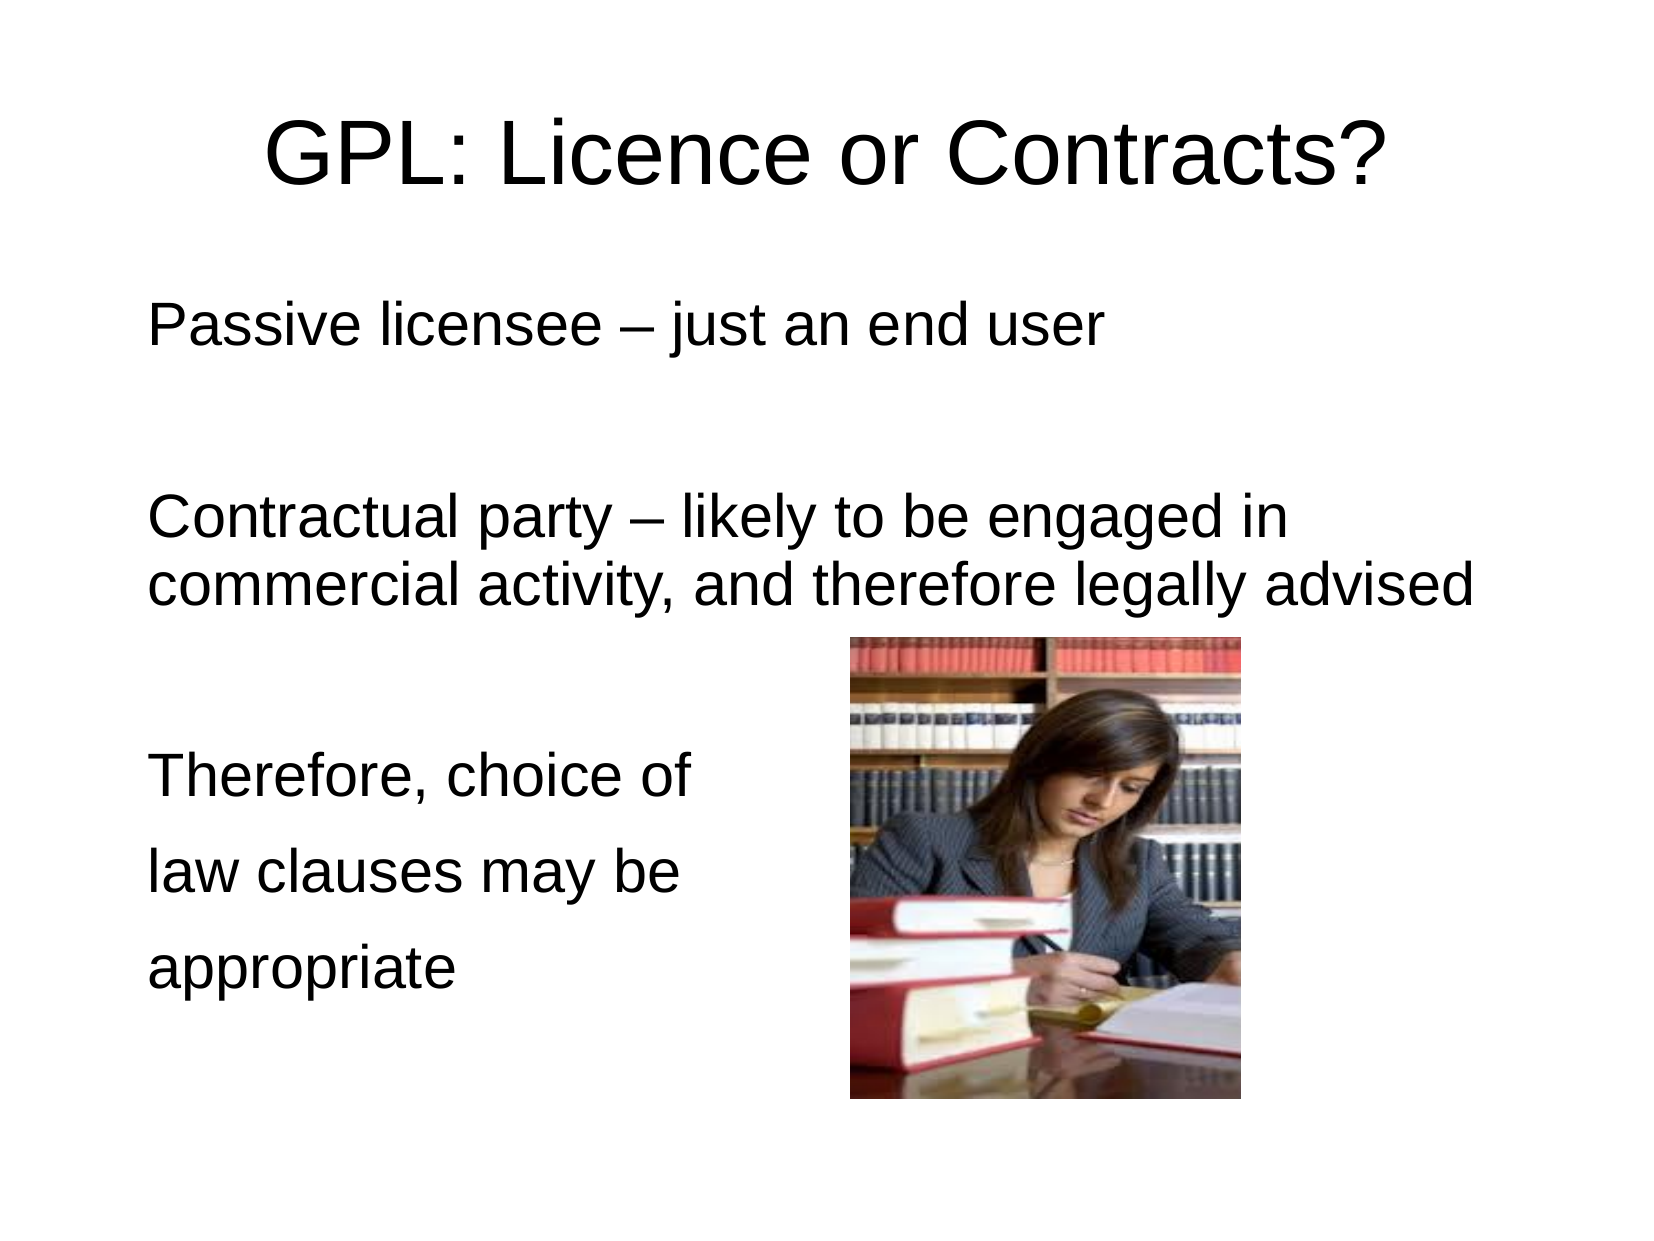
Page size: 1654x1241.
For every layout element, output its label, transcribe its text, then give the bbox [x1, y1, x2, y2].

picture [850, 637, 1241, 1099]
title GPL: Licence or Contracts? [82, 49, 1571, 257]
list Passive licensee – just an end user Contractual party – likely to be engaged in commercial activity, and therefore legally advised Therefore, choice of law clauses may be appropriate [82, 290, 1538, 1010]
